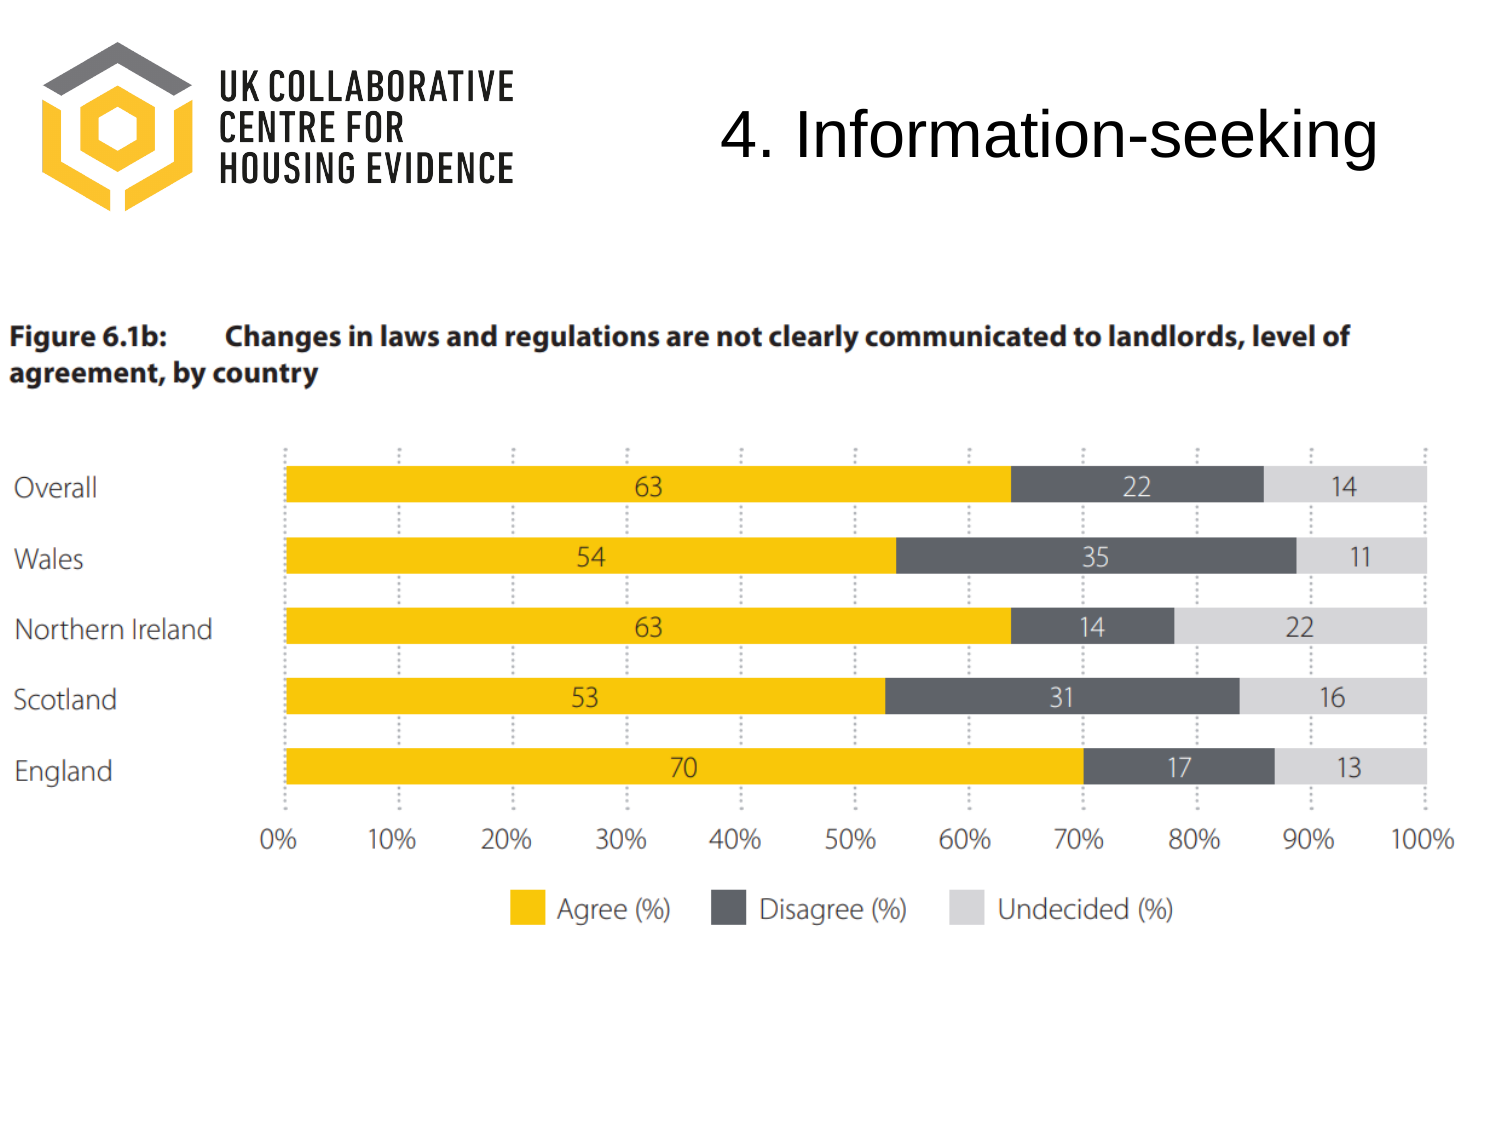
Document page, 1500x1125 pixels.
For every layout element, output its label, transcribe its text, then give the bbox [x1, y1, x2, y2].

text_box 4. Information-seeking [529, 83, 1500, 179]
picture [0, 299, 1500, 971]
